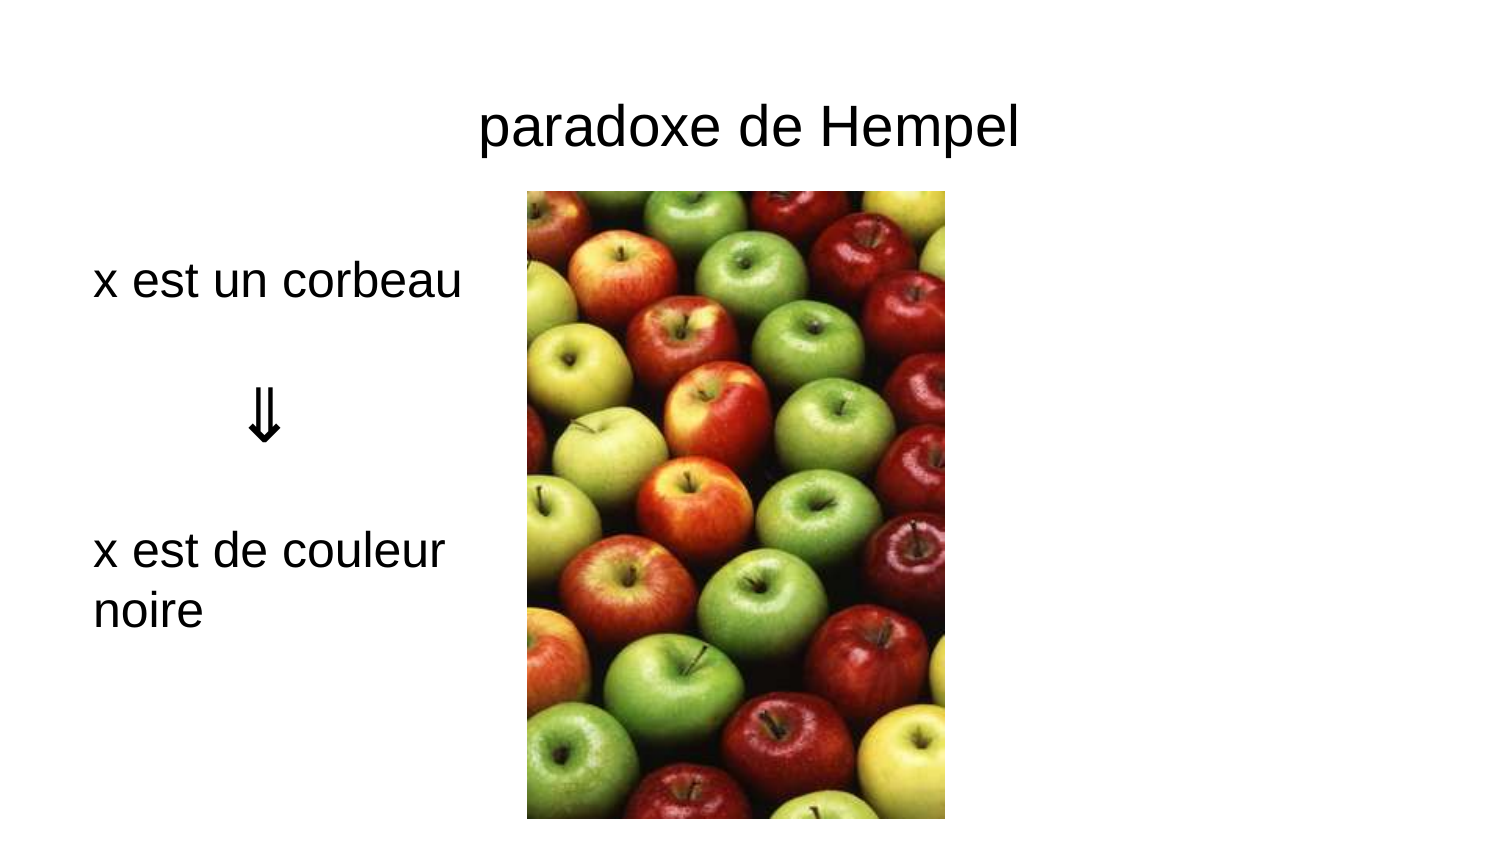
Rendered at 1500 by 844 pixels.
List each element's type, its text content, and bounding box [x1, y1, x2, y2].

text_box x est un corbeau ⇓ x est de couleur noire [78, 232, 502, 799]
title paradoxe de Hempel [51, 72, 1449, 167]
picture [527, 191, 945, 819]
